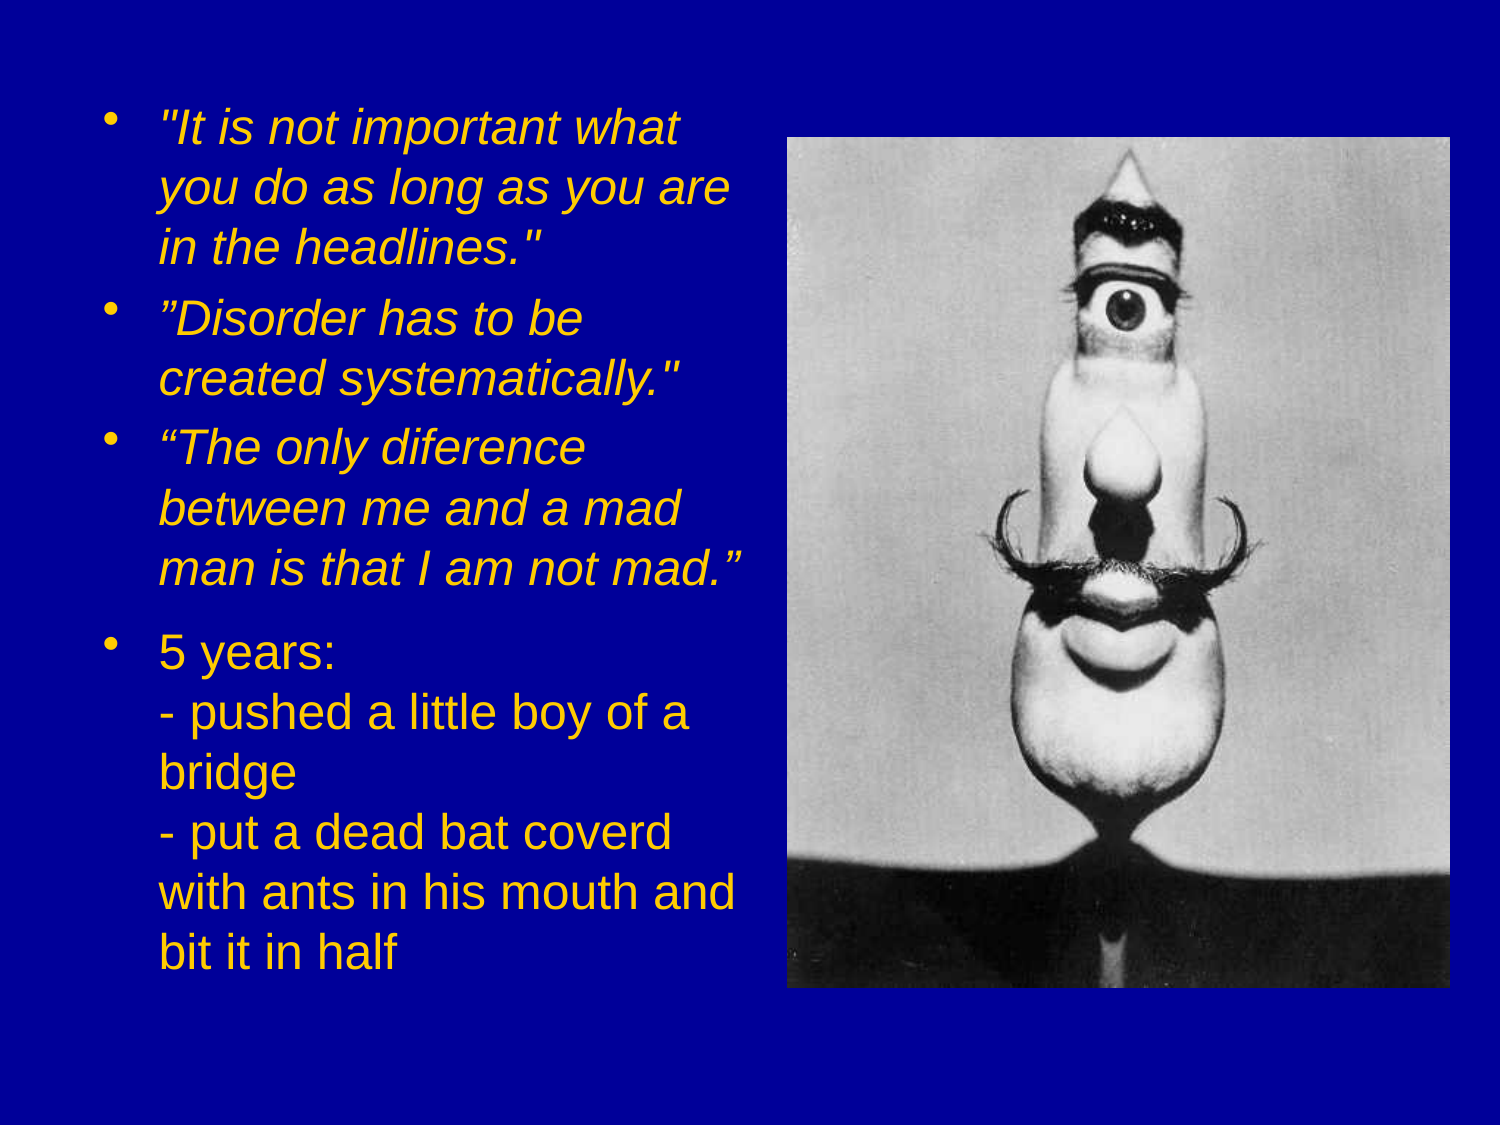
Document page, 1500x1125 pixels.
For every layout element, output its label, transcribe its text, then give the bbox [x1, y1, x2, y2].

picture [787, 137, 1450, 988]
list "It is not important what you do as long as you are in the headlines." ”Disorder has to be created systematically." “The only diference between me and a mad man is that I am not mad.” 5 years: - pushed a little boy of a bridge - put a dead bat coverd with ants in his mouth and bit it in half [87, 87, 775, 1025]
